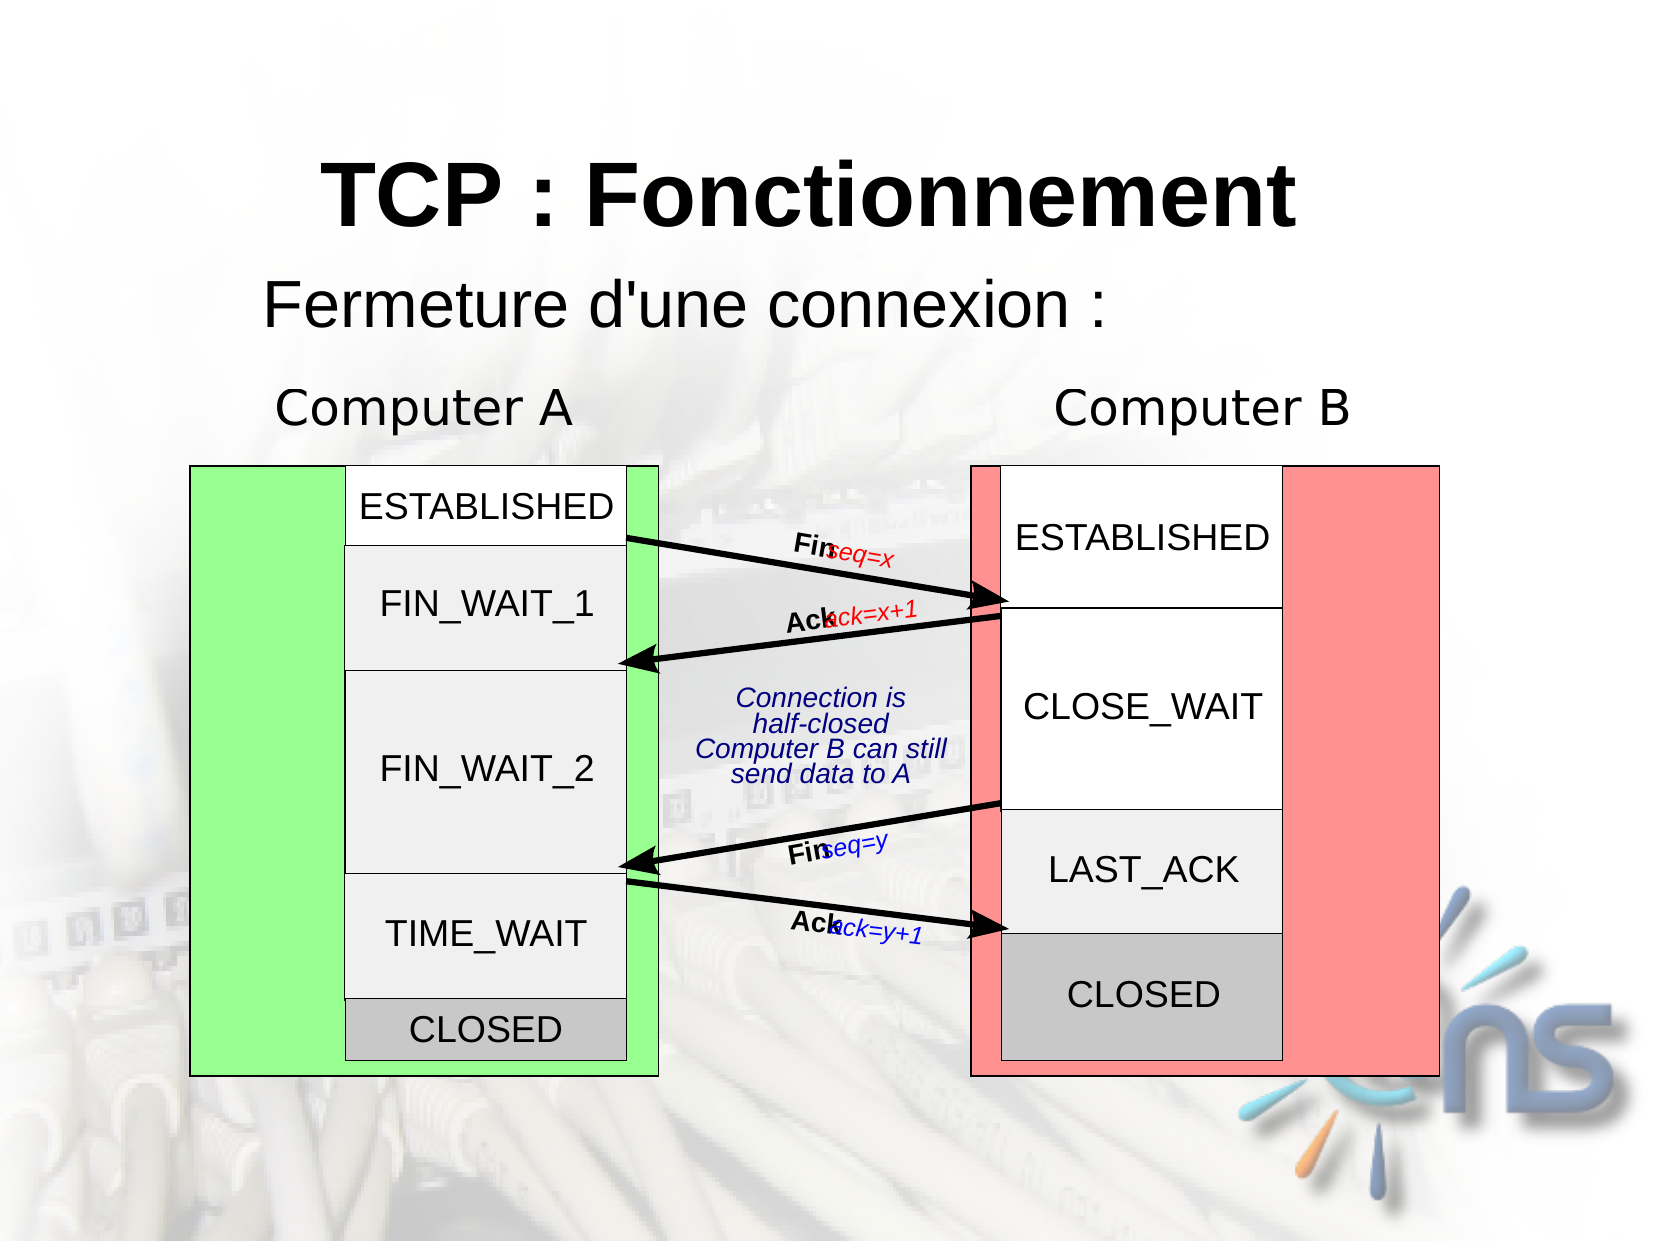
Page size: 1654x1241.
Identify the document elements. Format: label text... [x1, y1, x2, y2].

text_box Fermeture d'une connexion : [248, 259, 1477, 350]
picture [0, 0, 1654, 1241]
title TCP : Fonctionnement [82, 90, 1536, 298]
